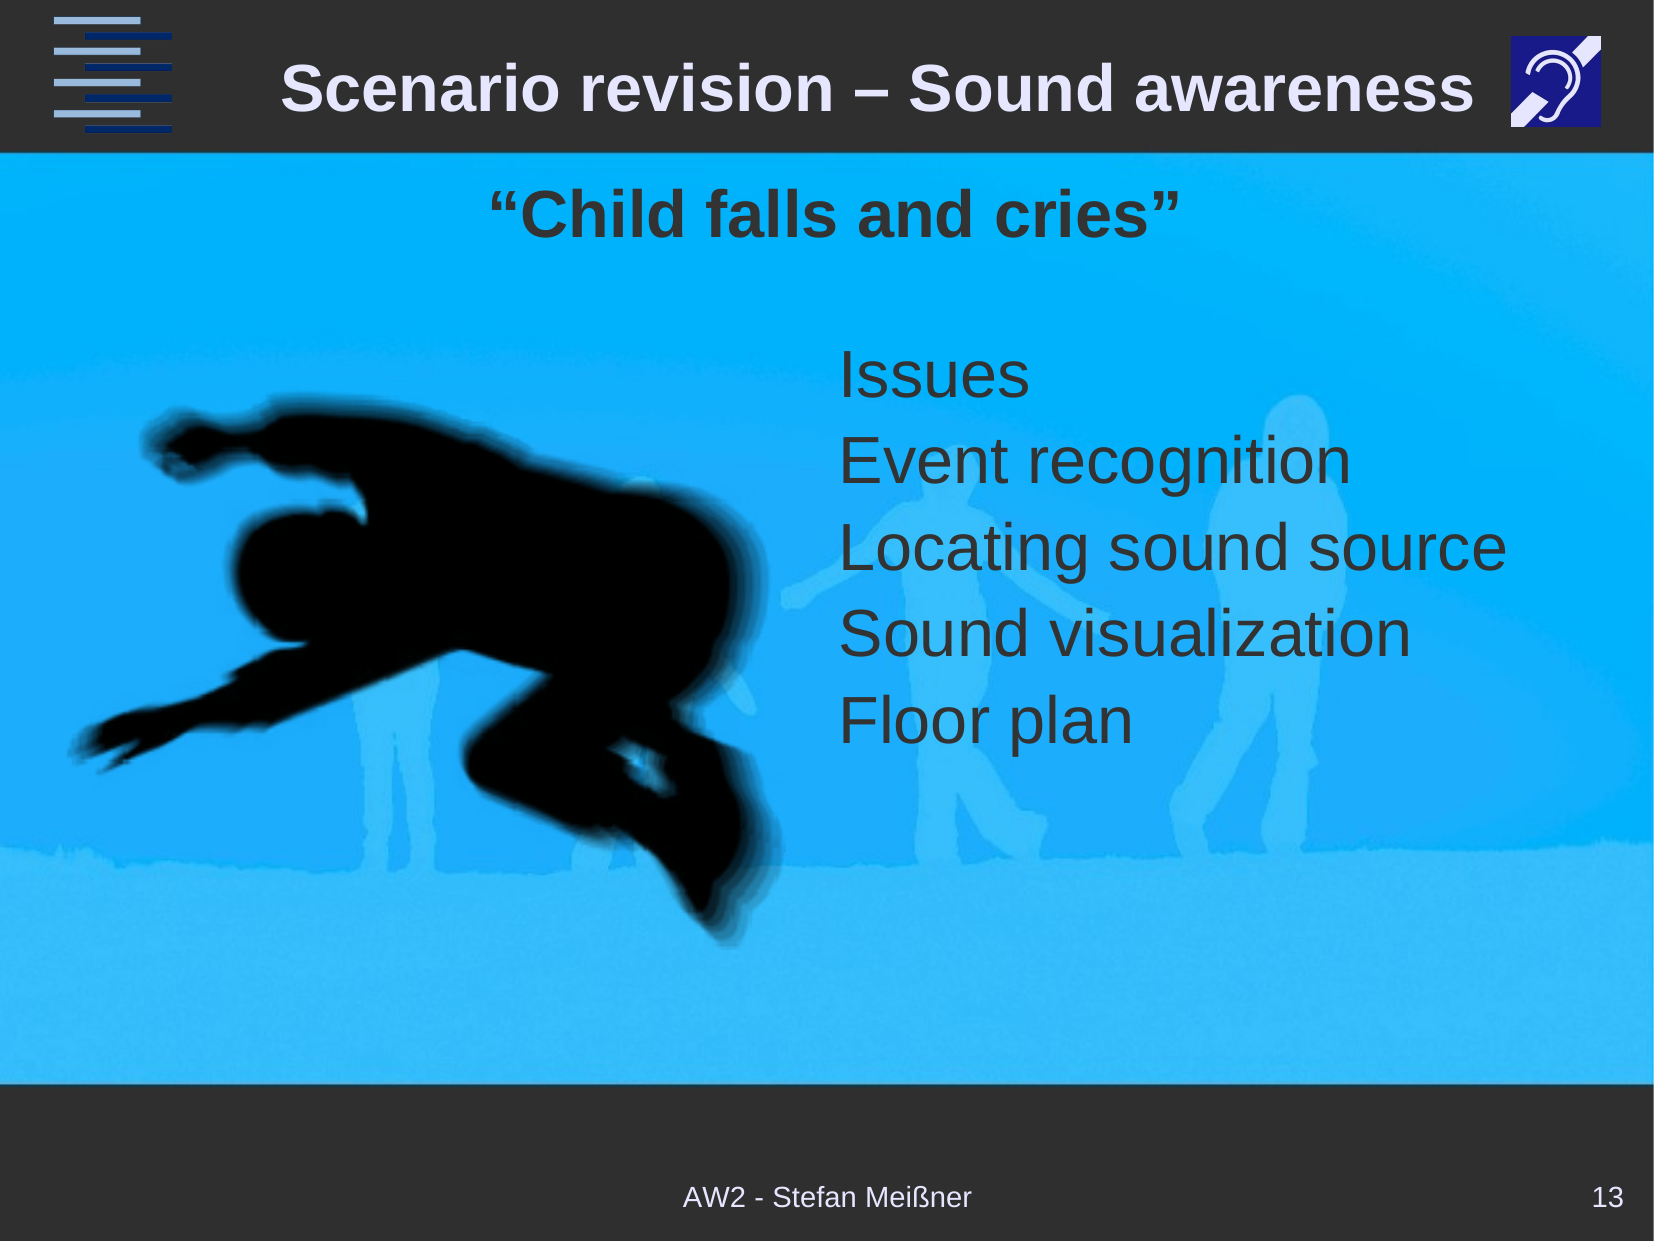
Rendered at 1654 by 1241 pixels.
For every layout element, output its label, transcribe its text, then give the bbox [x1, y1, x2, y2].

picture [0, 412, 1654, 1241]
title Scenario revision – Sound awareness [29, 29, 1477, 148]
picture [0, 0, 1654, 272]
list Issues Event recognition Locating sound source Sound visualization Floor plan [820, 336, 1589, 758]
list “Child falls and cries” [29, 177, 1625, 266]
